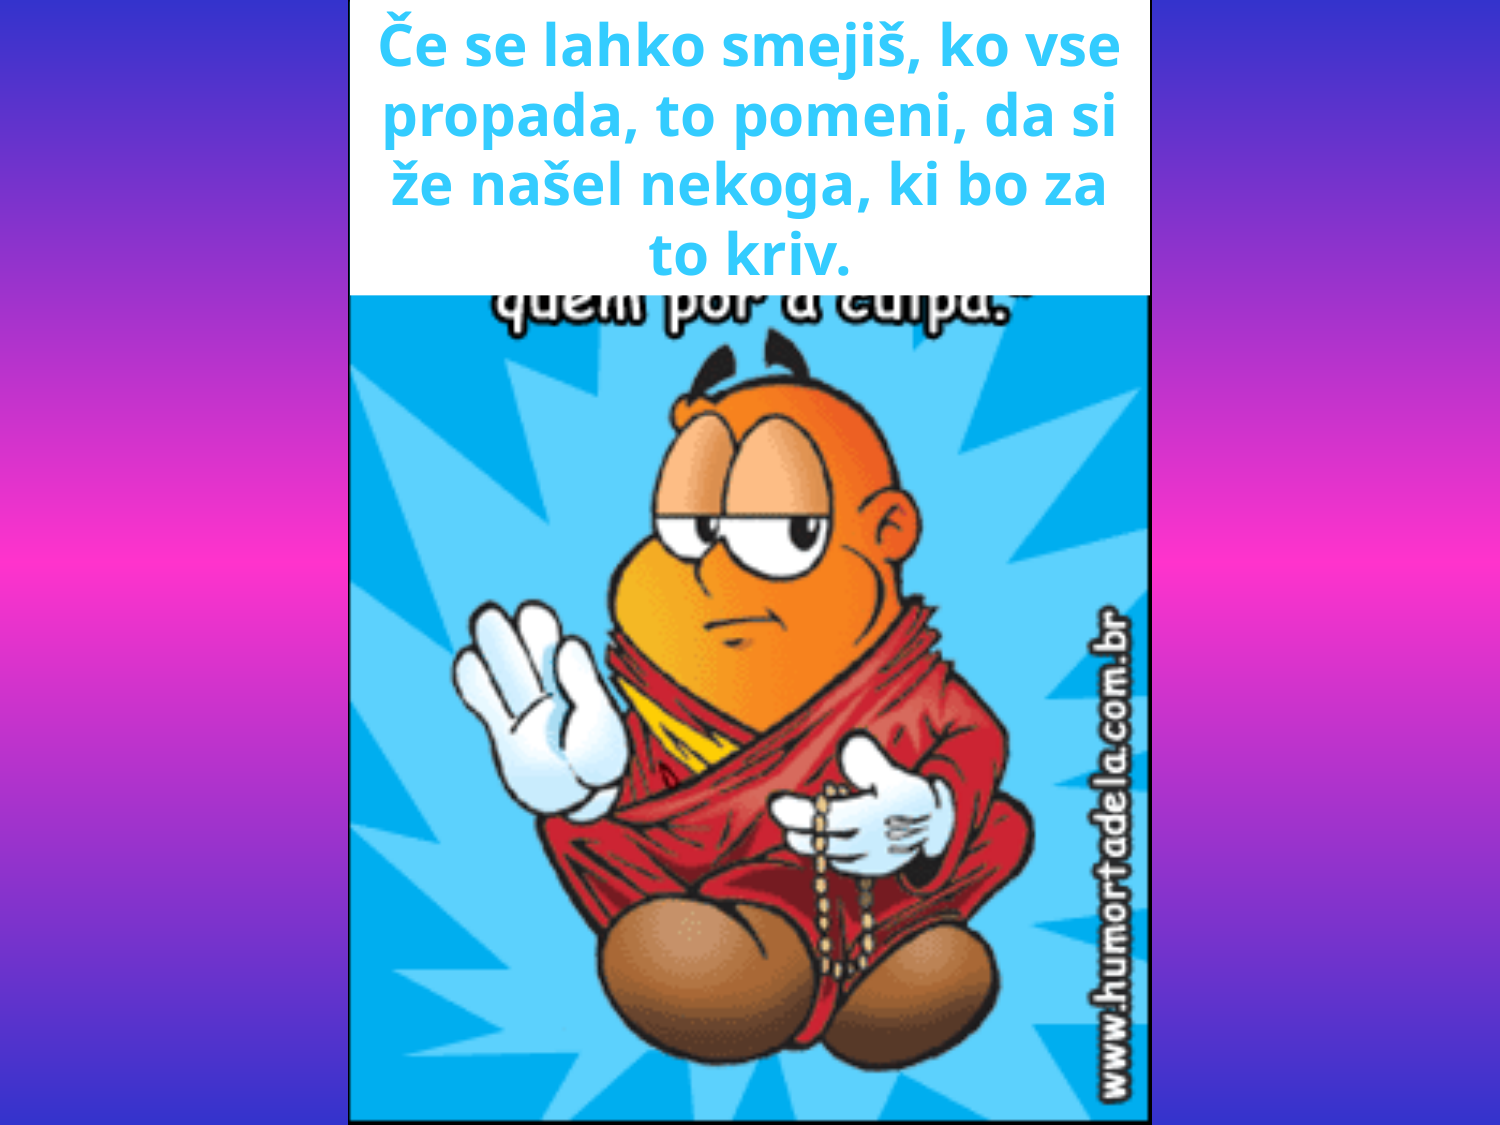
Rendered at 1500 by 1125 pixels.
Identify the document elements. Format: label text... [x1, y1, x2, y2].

text_box Če se lahko smejiš, ko vse propada, to pomeni, da si že našel nekoga, ki bo za to kriv. [350, 0, 1150, 296]
picture [348, 0, 1152, 1125]
